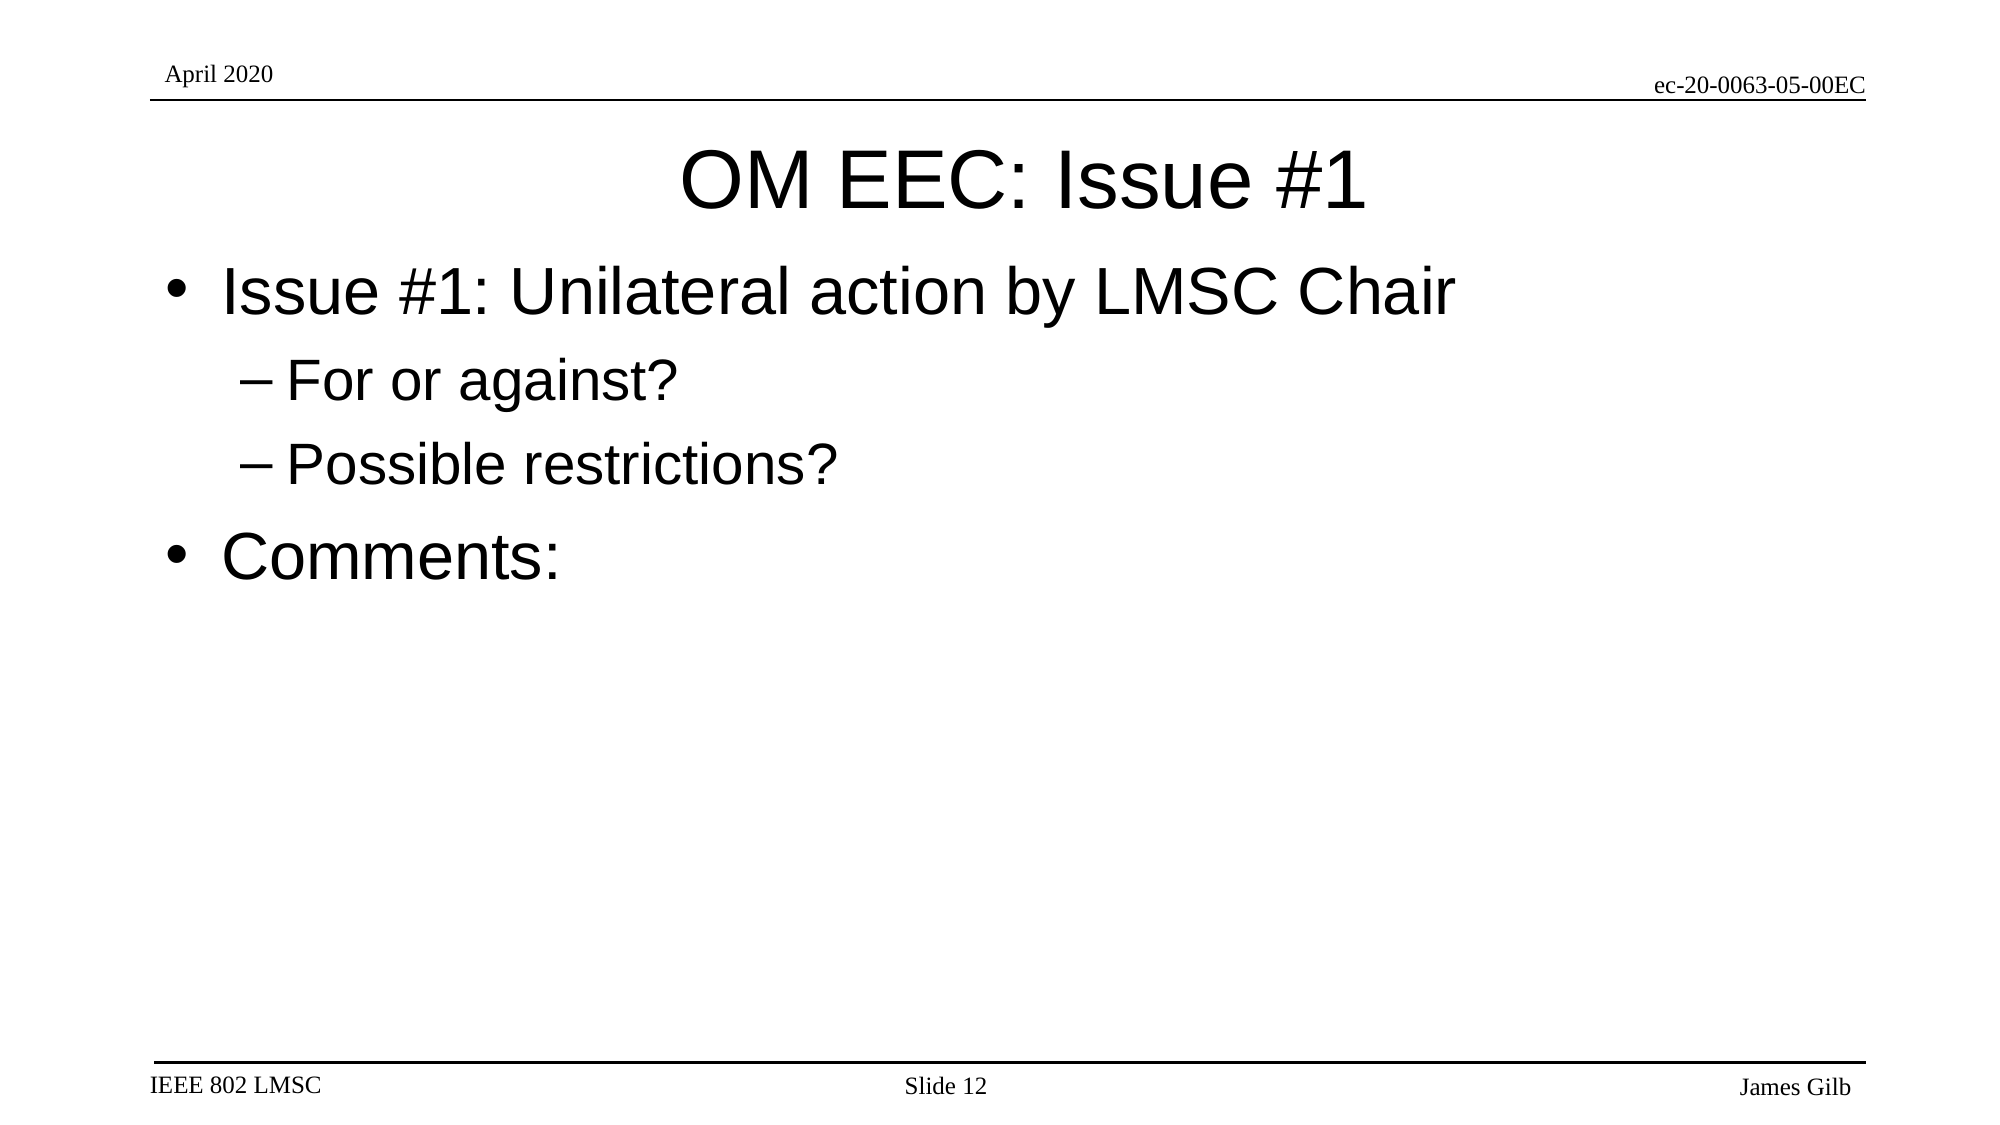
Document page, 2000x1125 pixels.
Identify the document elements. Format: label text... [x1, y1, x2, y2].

title OM EEC: Issue #1 [149, 112, 1900, 238]
list Issue #1: Unilateral action by LMSC Chair For or against? Possible restrictions? Comments: [149, 239, 1900, 1051]
